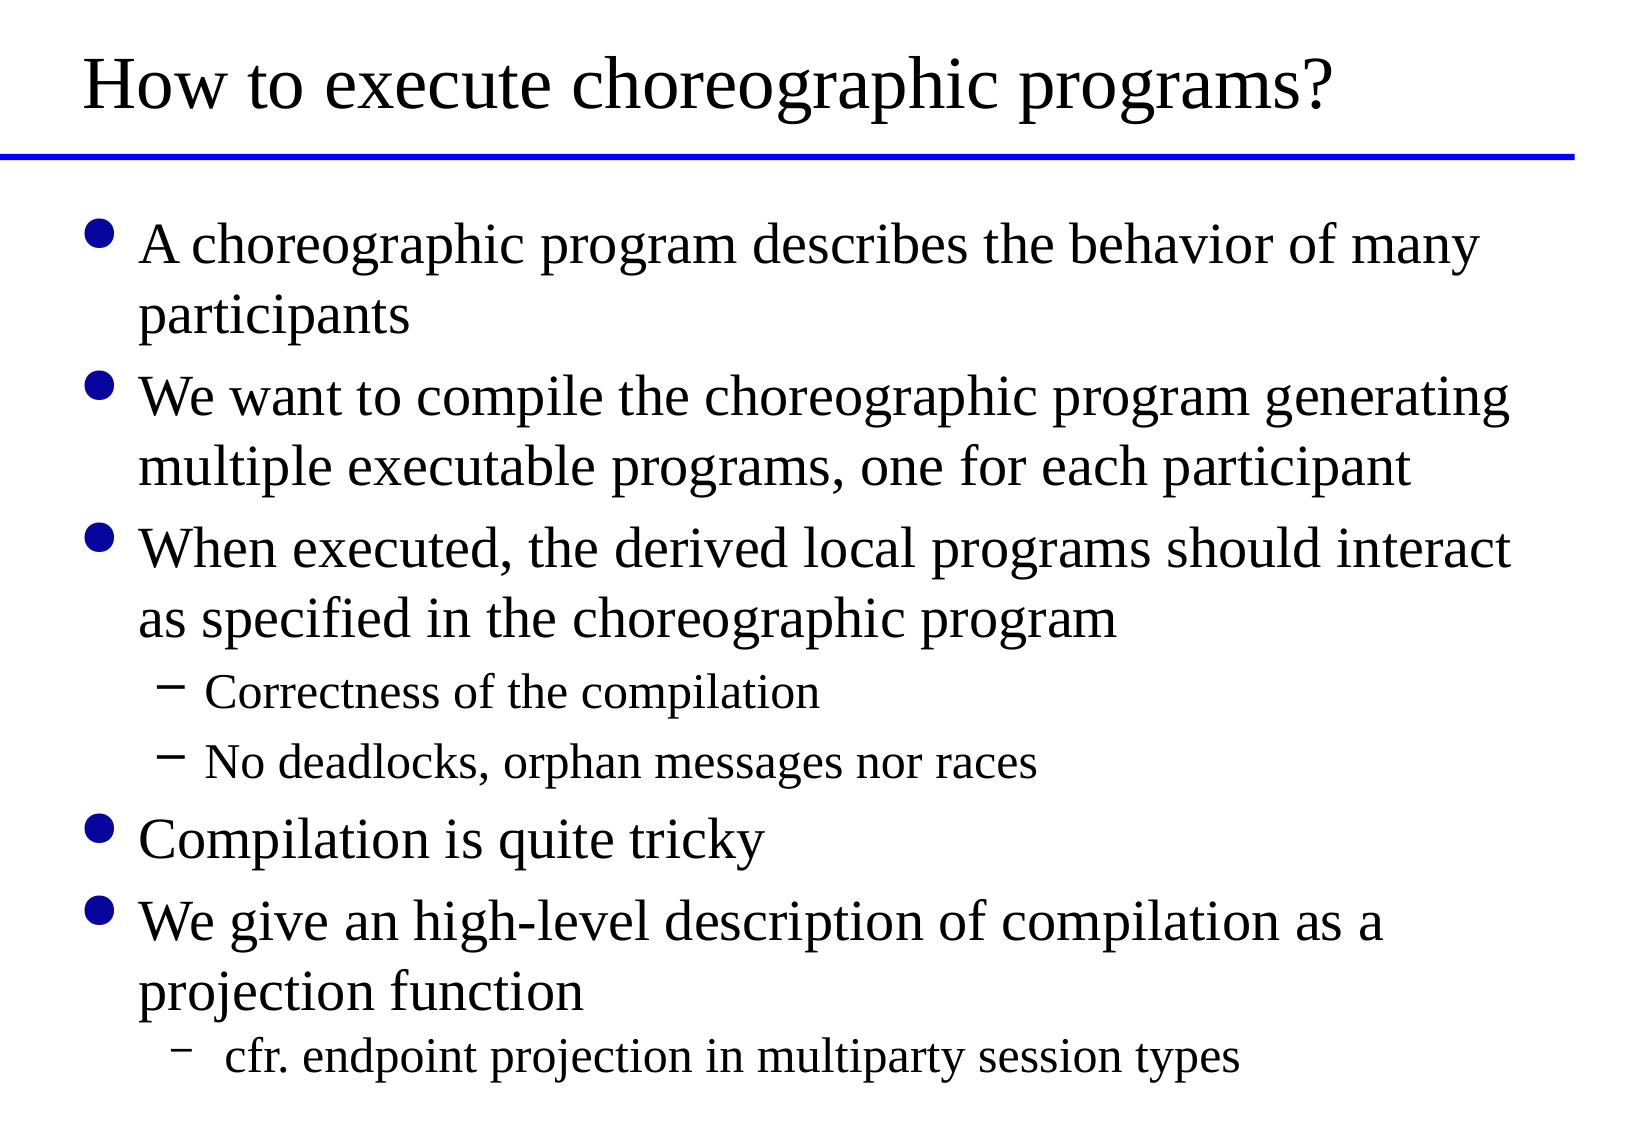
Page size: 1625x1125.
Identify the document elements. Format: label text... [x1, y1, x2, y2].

list A choreographic program describes the behavior of many participants We want to compile the choreographic program generating multiple executable programs, one for each participant When executed, the derived local programs should interact as specified in the choreographic program Correctness of the compilation No deadlocks, orphan messages nor races Compilation is quite tricky We give an high-level description of compilation as a projection function cfr. endpoint projection in multiparty session types [67, 198, 1546, 1061]
title How to execute choreographic programs? [67, 27, 1544, 131]
